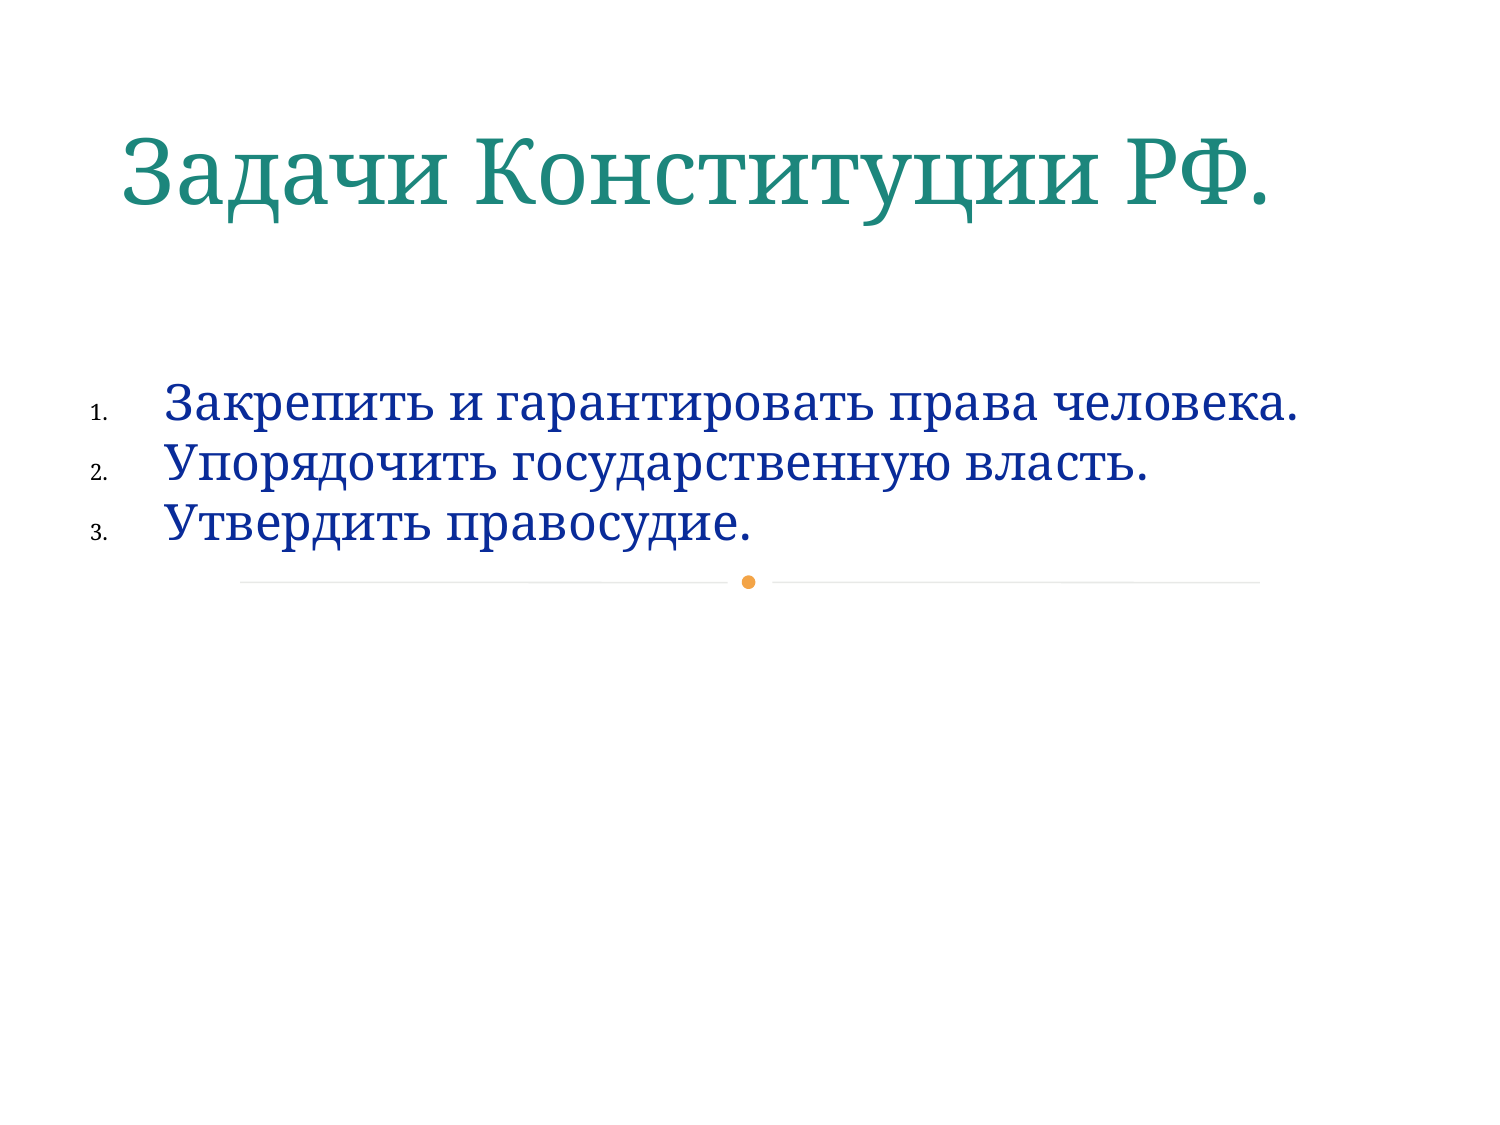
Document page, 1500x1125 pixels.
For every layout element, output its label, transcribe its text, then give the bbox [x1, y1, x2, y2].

title Задачи Конституции РФ. [105, 105, 1468, 247]
subtitle Закрепить и гарантировать права человека. Упорядочить государственную власть. Утвердить правосудие. [75, 363, 1438, 750]
